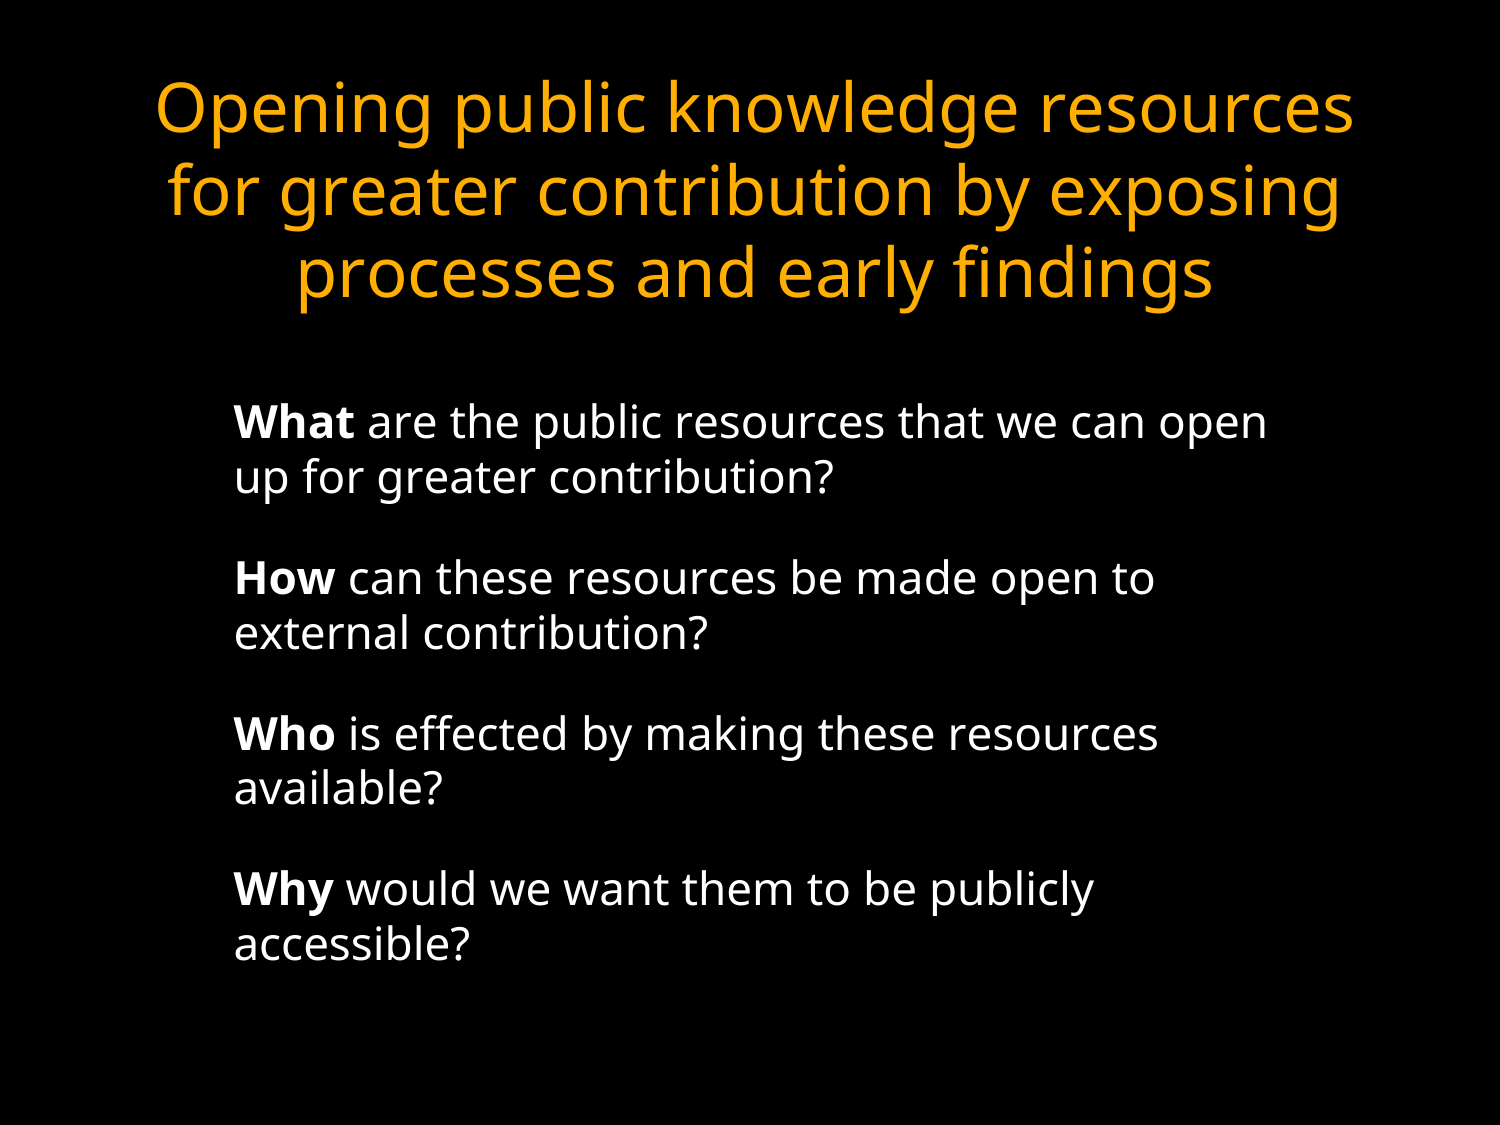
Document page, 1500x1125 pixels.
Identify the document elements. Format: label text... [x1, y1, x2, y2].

list What are the public resources that we can open up for greater contribution? How can these resources be made open to external contribution? Who is effected by making these resources available? Why would we want them to be publicly accessible? [162, 385, 1338, 1079]
title Opening public knowledge resources for greater contribution by exposing processes and early findings [105, 56, 1405, 319]
